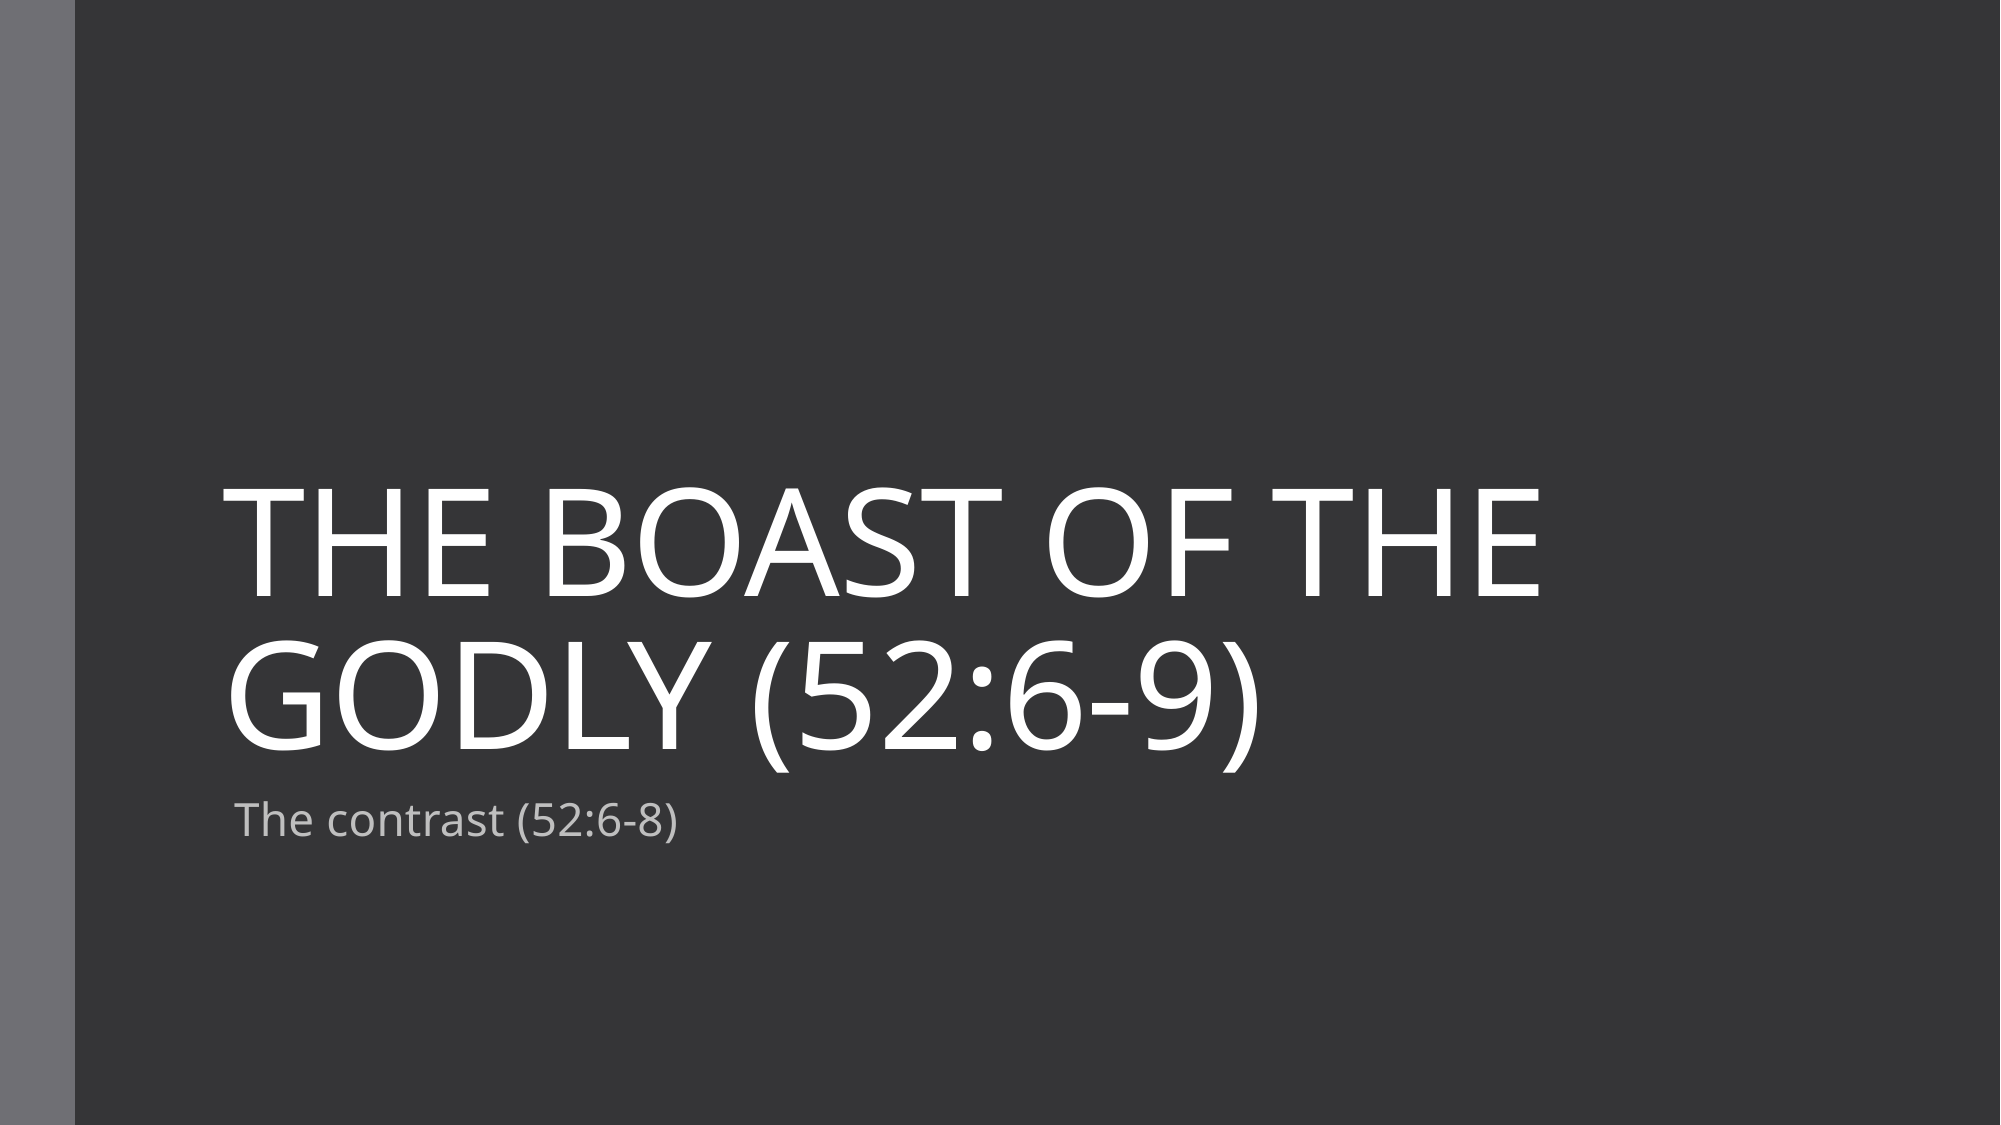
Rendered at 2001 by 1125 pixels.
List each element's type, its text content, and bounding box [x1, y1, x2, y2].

subtitle The contrast (52:6-8) [206, 787, 1752, 1066]
title THE BOAST OF THE GODLY (52:6-9) [206, 124, 1752, 787]
